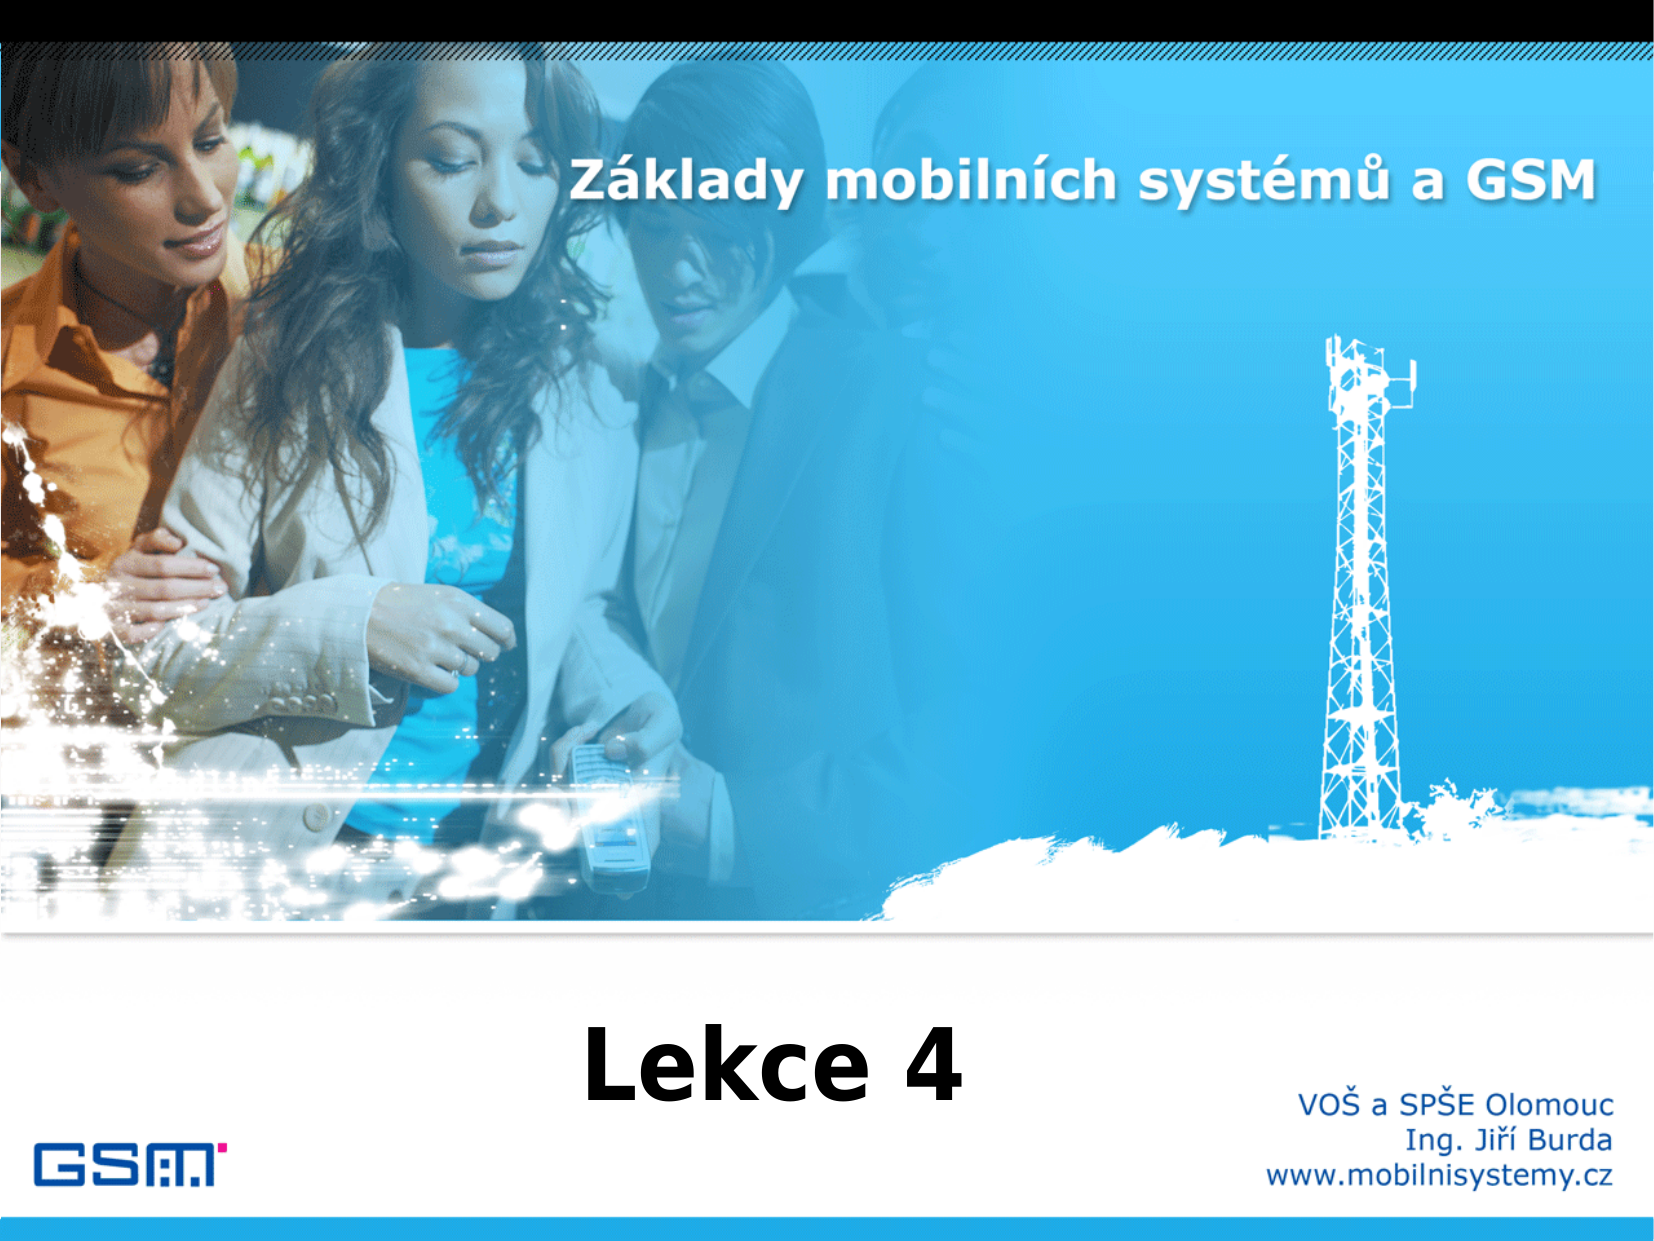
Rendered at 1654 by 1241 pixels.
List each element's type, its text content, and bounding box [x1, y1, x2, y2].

text_box Lekce 4 [565, 1000, 982, 1132]
picture [0, 0, 1654, 1241]
